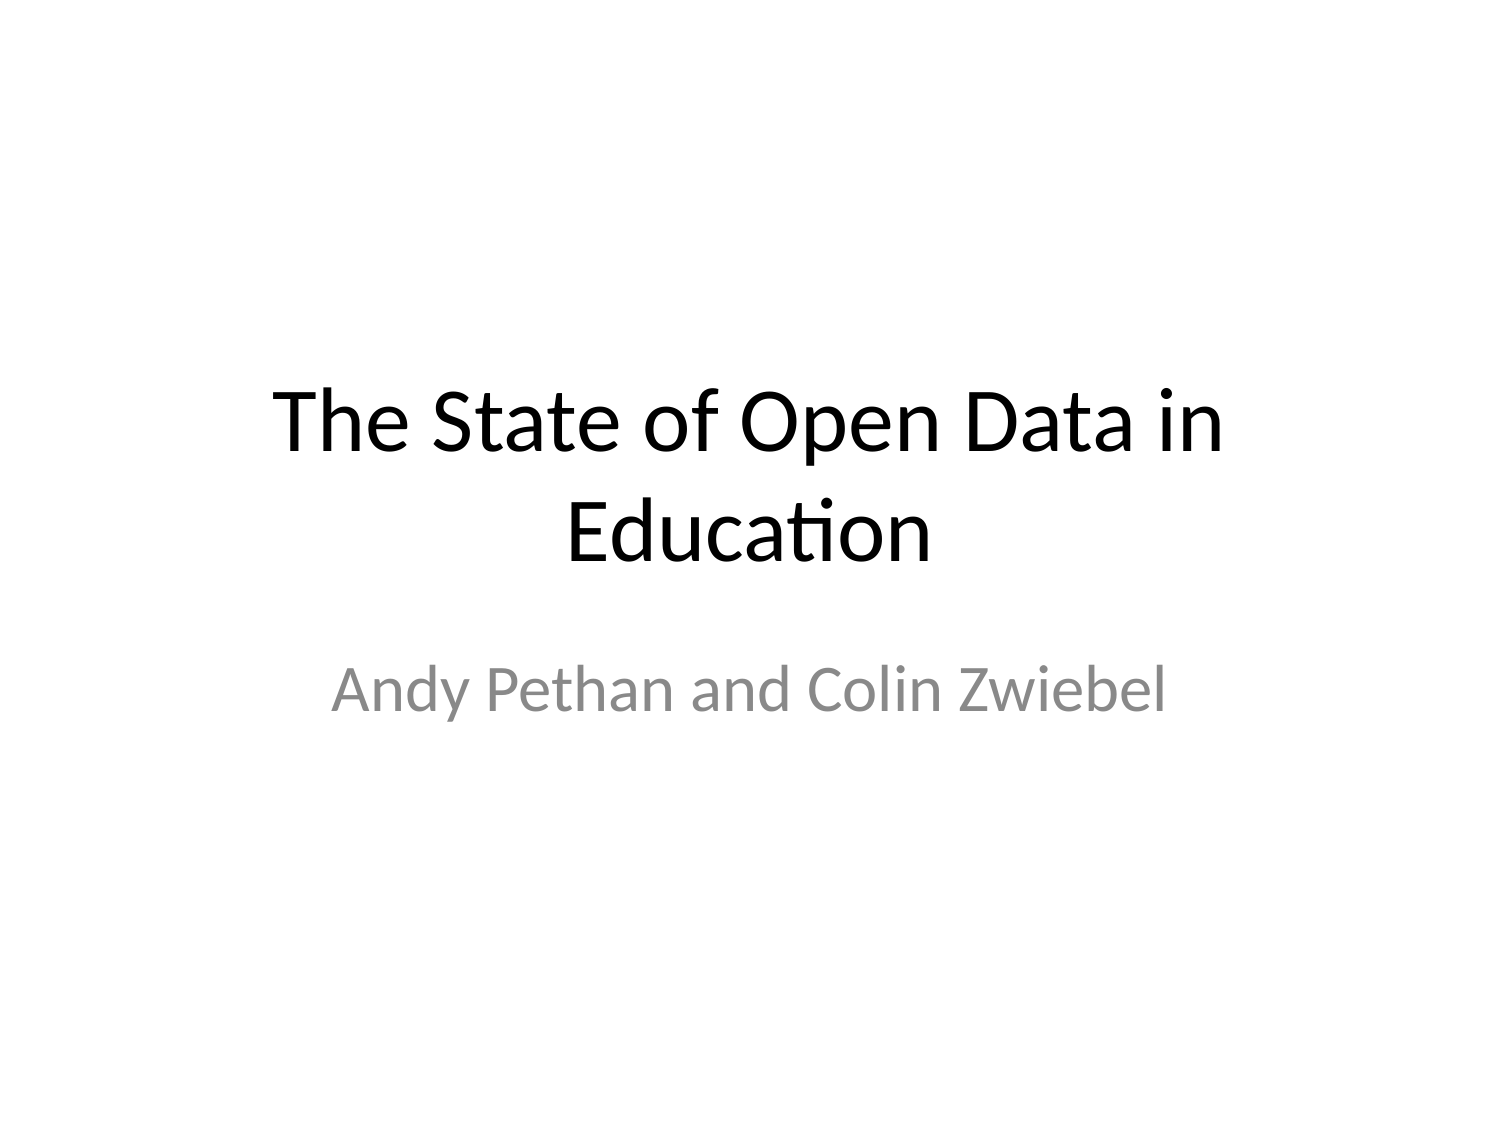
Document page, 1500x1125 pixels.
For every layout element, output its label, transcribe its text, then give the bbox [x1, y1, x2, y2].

subtitle Andy Pethan and Colin Zwiebel [225, 637, 1276, 925]
title The State of Open Data in Education [112, 349, 1388, 591]
